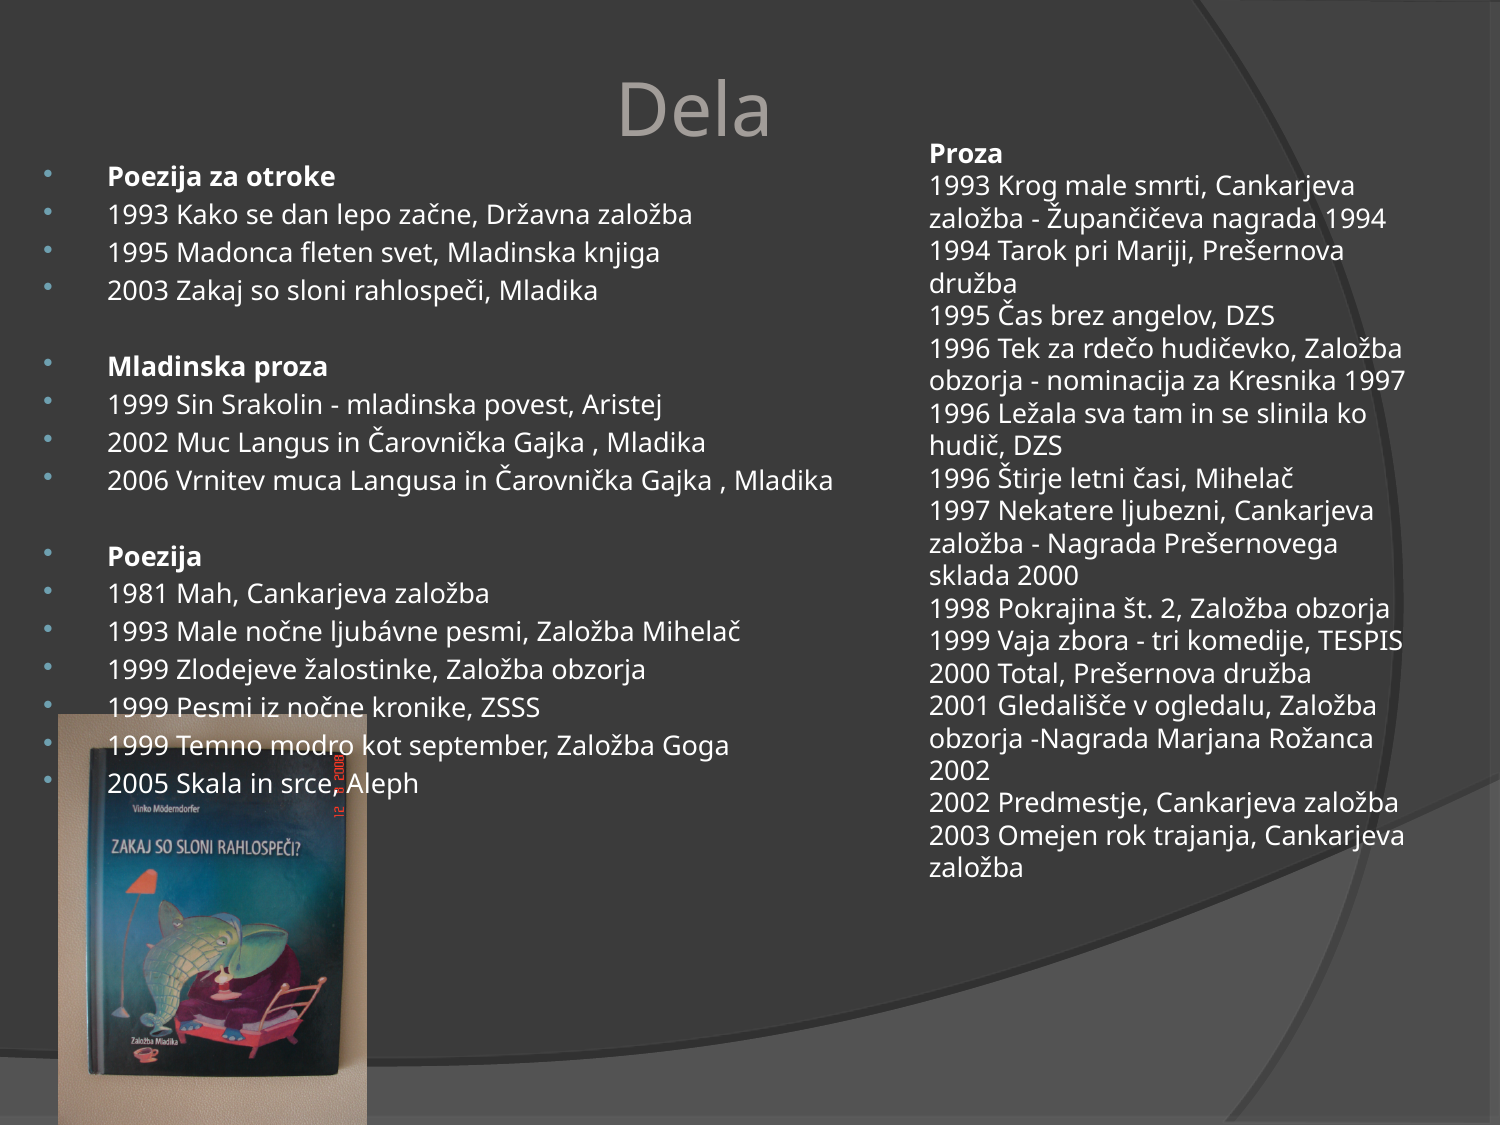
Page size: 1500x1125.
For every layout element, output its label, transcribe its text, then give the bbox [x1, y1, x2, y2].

list Poezija za otroke 1993 Kako se dan lepo začne, Državna založba 1995 Madonca fleten svet, Mladinska knjiga 2003 Zakaj so sloni rahlospeči, Mladika Mladinska proza 1999 Sin Srakolin - mladinska povest, Aristej 2002 Muc Langus in Čarovnička Gajka , Mladika 2006 Vrnitev muca Langusa in Čarovnička Gajka , Mladika Poezija 1981 Mah, Cankarjeva založba 1993 Male nočne ljubávne pesmi, Založba Mihelač 1999 Zlodejeve žalostinke, Založba obzorja 1999 Pesmi iz nočne kronike, ZSSS 1999 Temno modro kot september, Založba Goga 2005 Skala in srce, Aleph [23, 152, 933, 959]
picture [58, 959, 367, 1125]
text_box Proza 1993 Krog male smrti, Cankarjeva založba - Župančičeva nagrada 1994 1994 Tarok pri Mariji, Prešernova družba 1995 Čas brez angelov, DZS 1996 Tek za rdečo hudičevko, Založba obzorja - nominacija za Kresnika 1997 1996 Ležala sva tam in se slinila ko hudič, DZS 1996 Štirje letni časi, Mihelač 1997 Nekatere ljubezni, Cankarjeva založba - Nagrada Prešernovega sklada 2000 1998 Pokrajina št. 2, Založba obzorja 1999 Vaja zbora - tri komedije, TESPIS 2000 Total, Prešernova družba 2001 Gledališče v ogledalu, Založba obzorja -Nagrada Marjana Rožanca 2002 2002 Predmestje, Cankarjeva založba 2003 Omejen rok trajanja, Cankarjeva založba [914, 128, 1430, 921]
title Dela [82, 23, 1307, 152]
